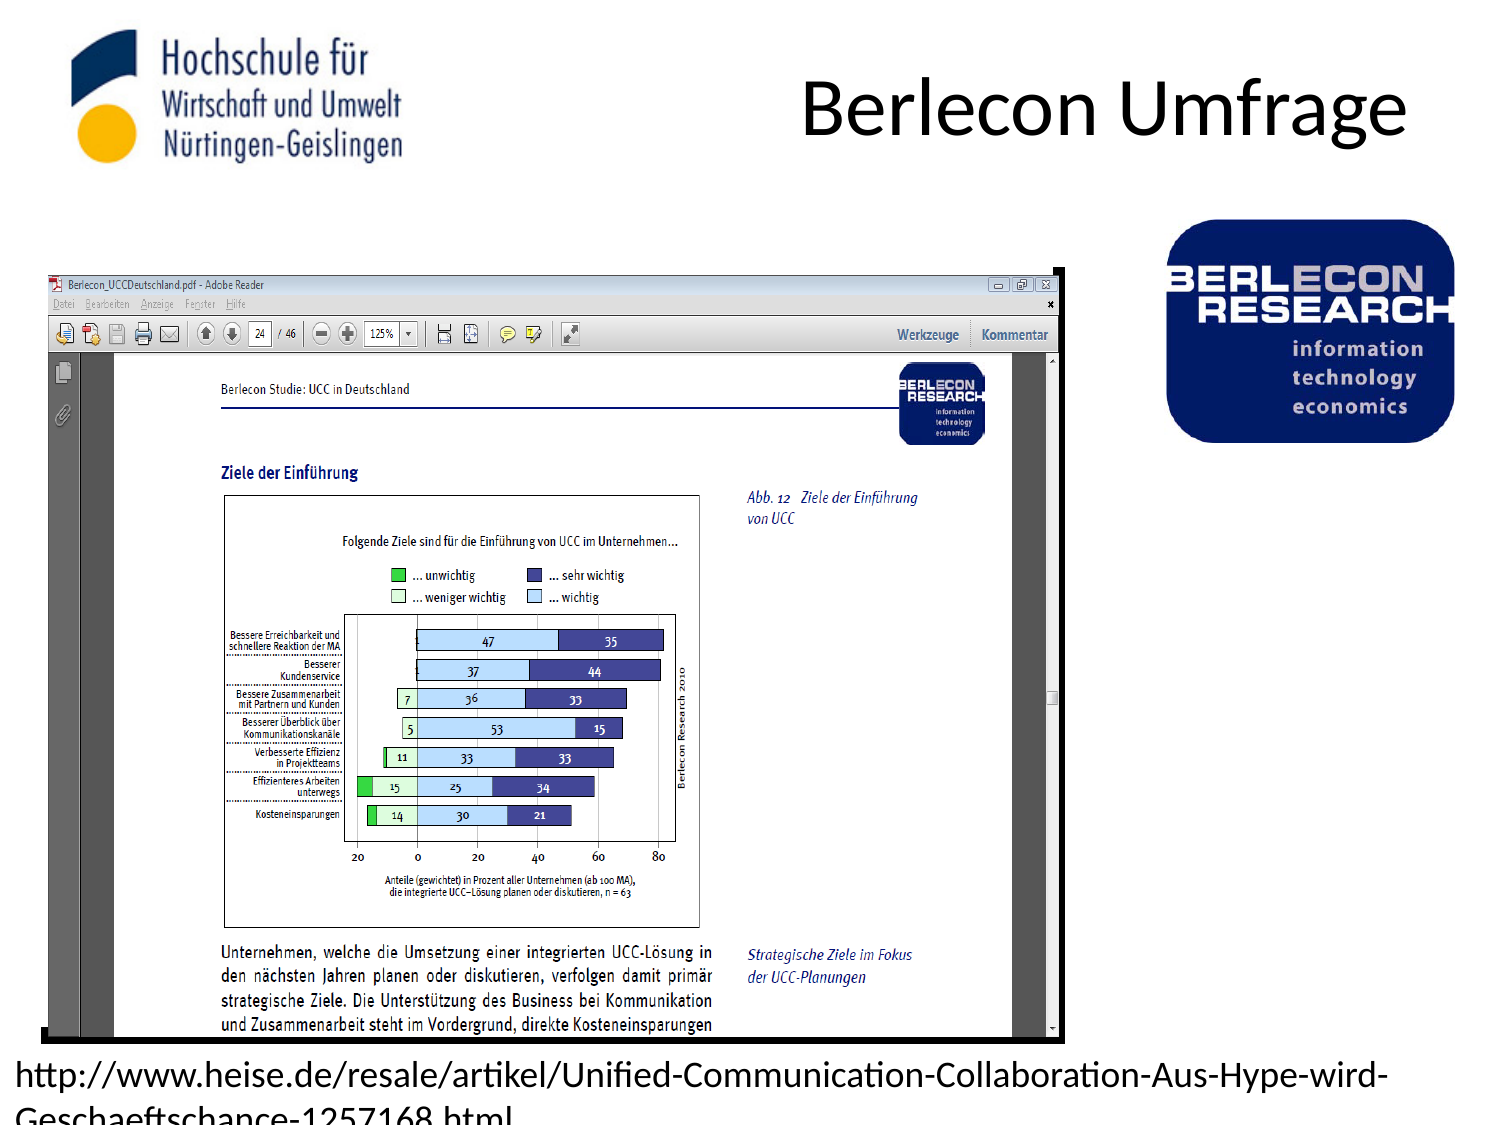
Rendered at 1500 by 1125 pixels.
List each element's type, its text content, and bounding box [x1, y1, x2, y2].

picture [41, 267, 1065, 1042]
title Berlecon Umfrage [75, 45, 1425, 233]
picture [3, 19, 472, 176]
picture [1164, 219, 1455, 443]
footer http://www.heise.de/resale/artikel/Unified-Communication-Collaboration-Aus-Hype-wird-Geschaeftschance-1257168.html [0, 1042, 1500, 1103]
